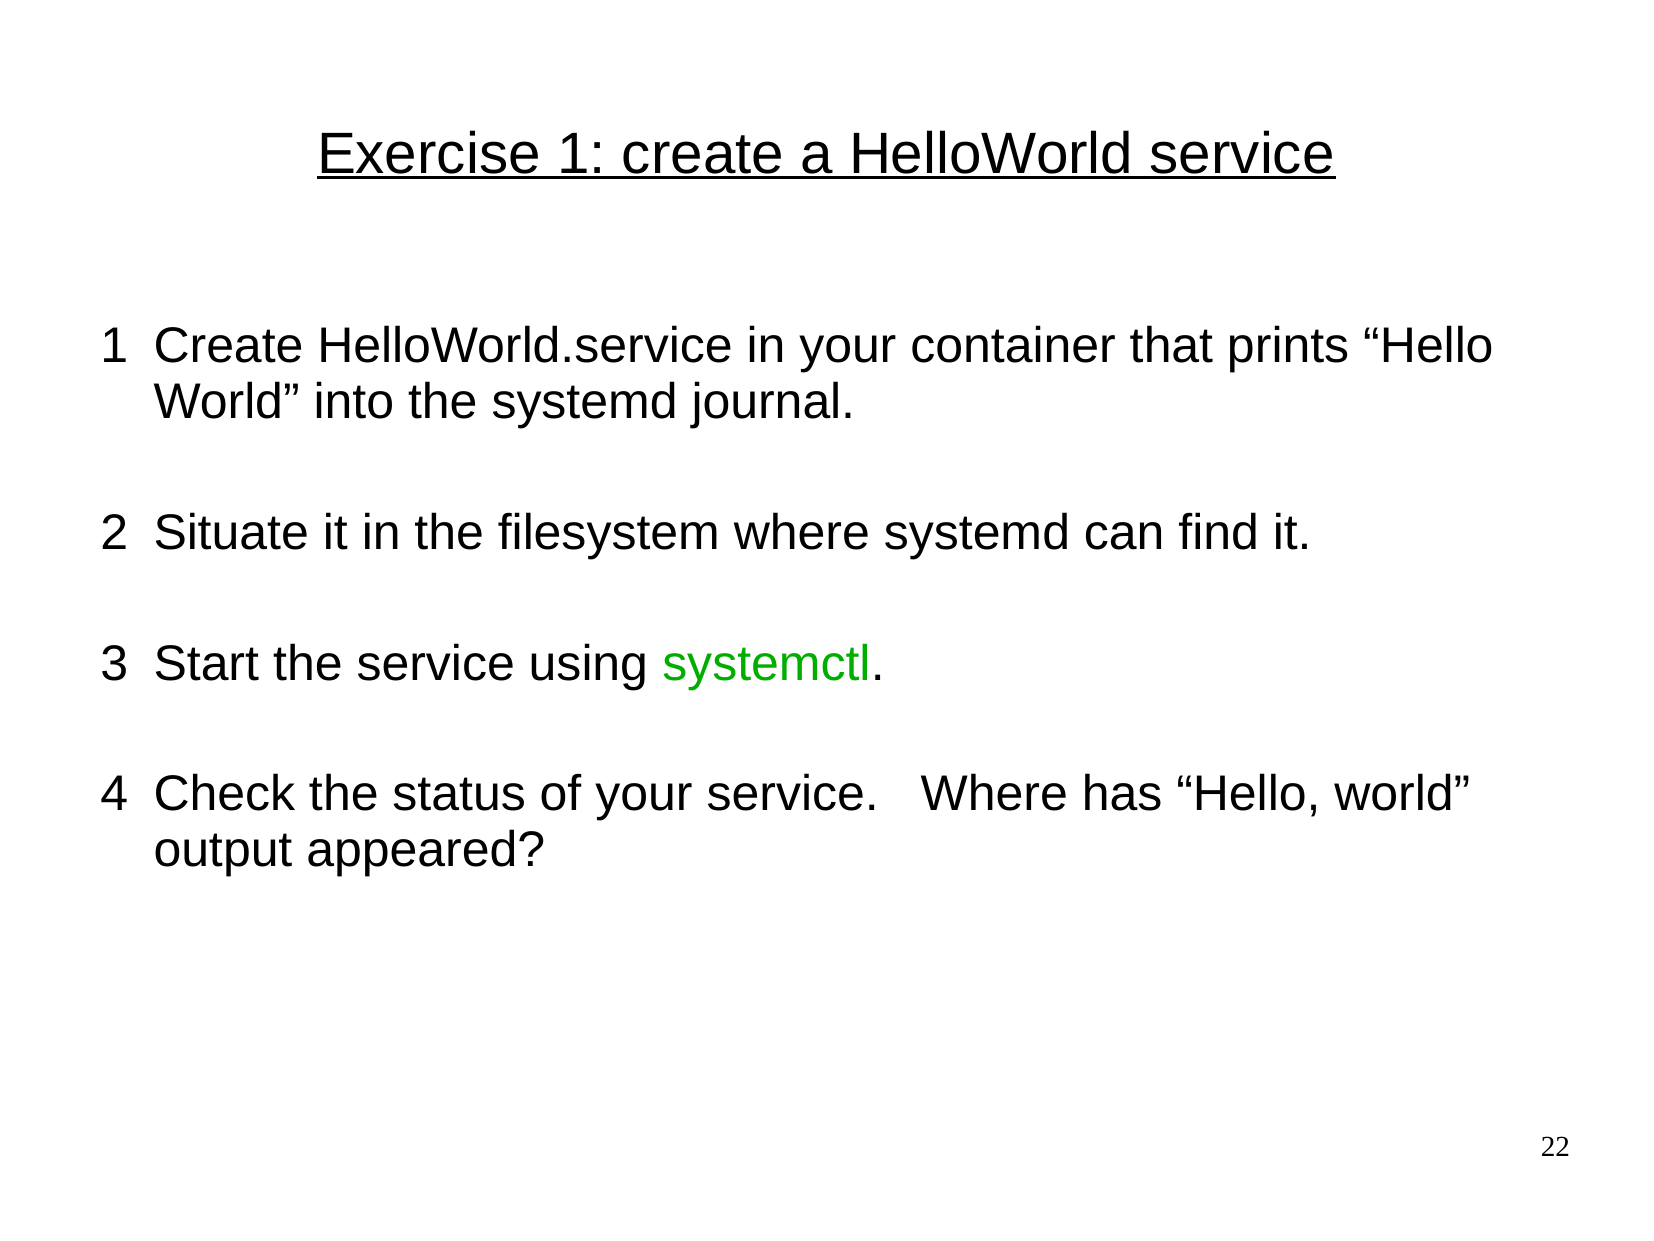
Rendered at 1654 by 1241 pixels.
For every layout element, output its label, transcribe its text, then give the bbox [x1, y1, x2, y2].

list Create HelloWorld.service in your container that prints “Hello World” into the systemd journal. Situate it in the filesystem where systemd can find it. Start the service using systemctl. Check the status of your service. Where has “Hello, world” output appeared? [82, 317, 1571, 923]
title Exercise 1: create a HelloWorld service [82, 49, 1571, 257]
